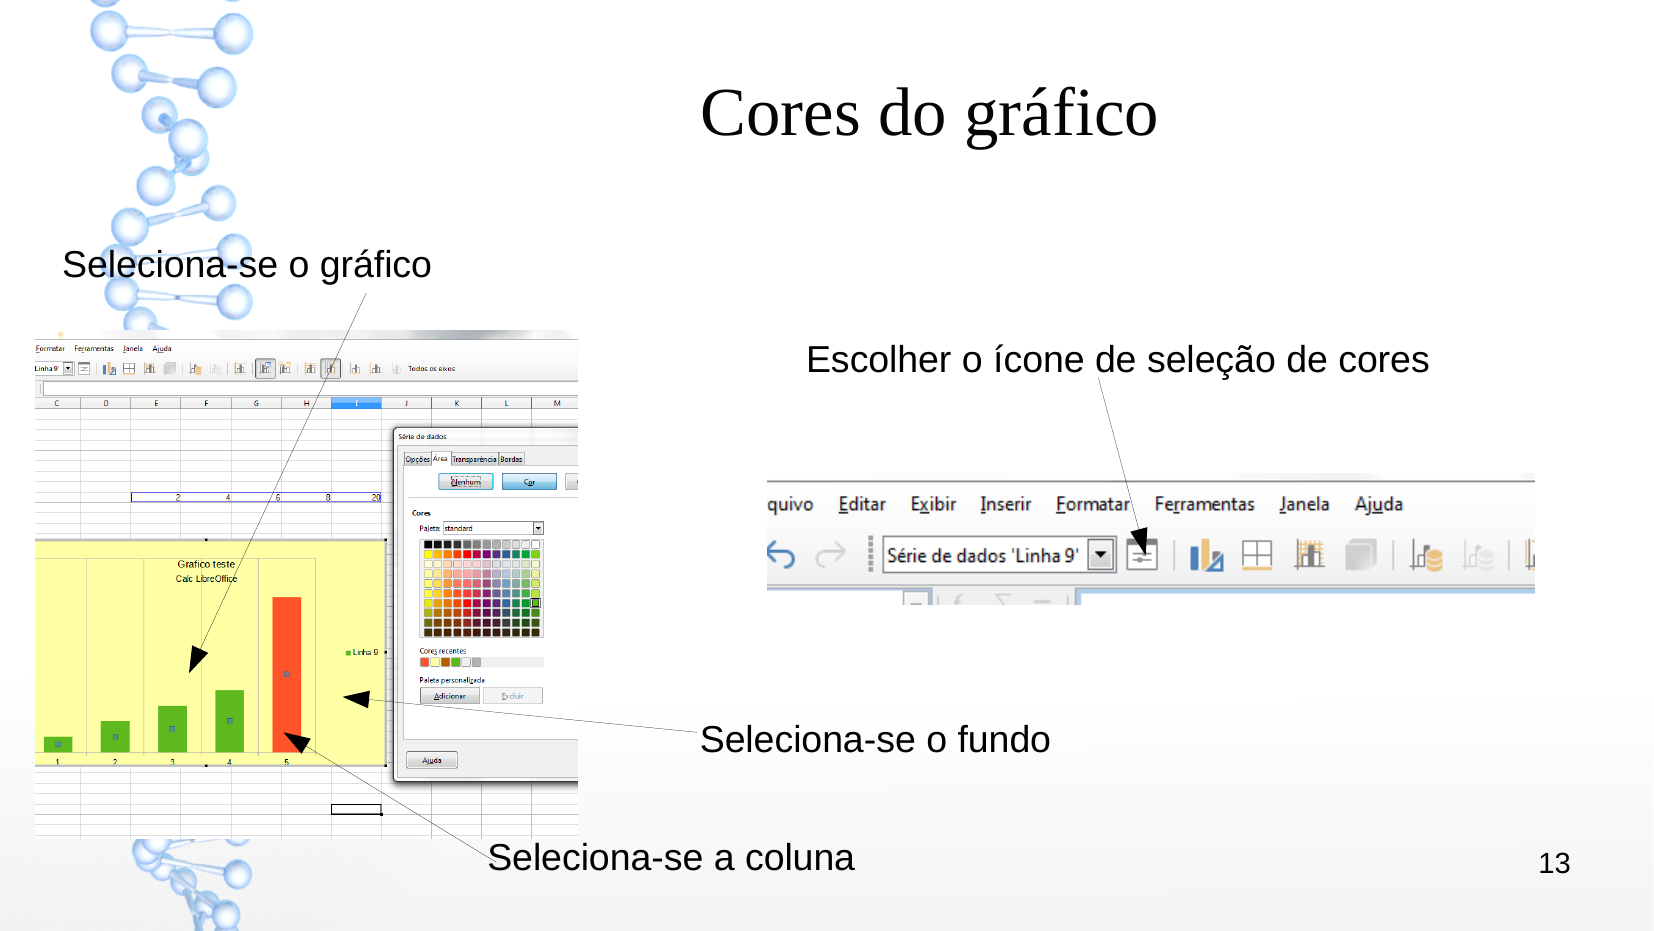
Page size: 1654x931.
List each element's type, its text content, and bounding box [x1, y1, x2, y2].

text_box Seleciona-se o fundo [685, 710, 1335, 768]
picture [0, 0, 1654, 931]
text_box Escolher o ícone de seleção de cores [791, 330, 1489, 388]
title Cores do gráfico [265, 35, 1595, 189]
text_box Seleciona-se a coluna [472, 829, 1123, 886]
text_box Seleciona-se o gráfico [47, 236, 697, 294]
